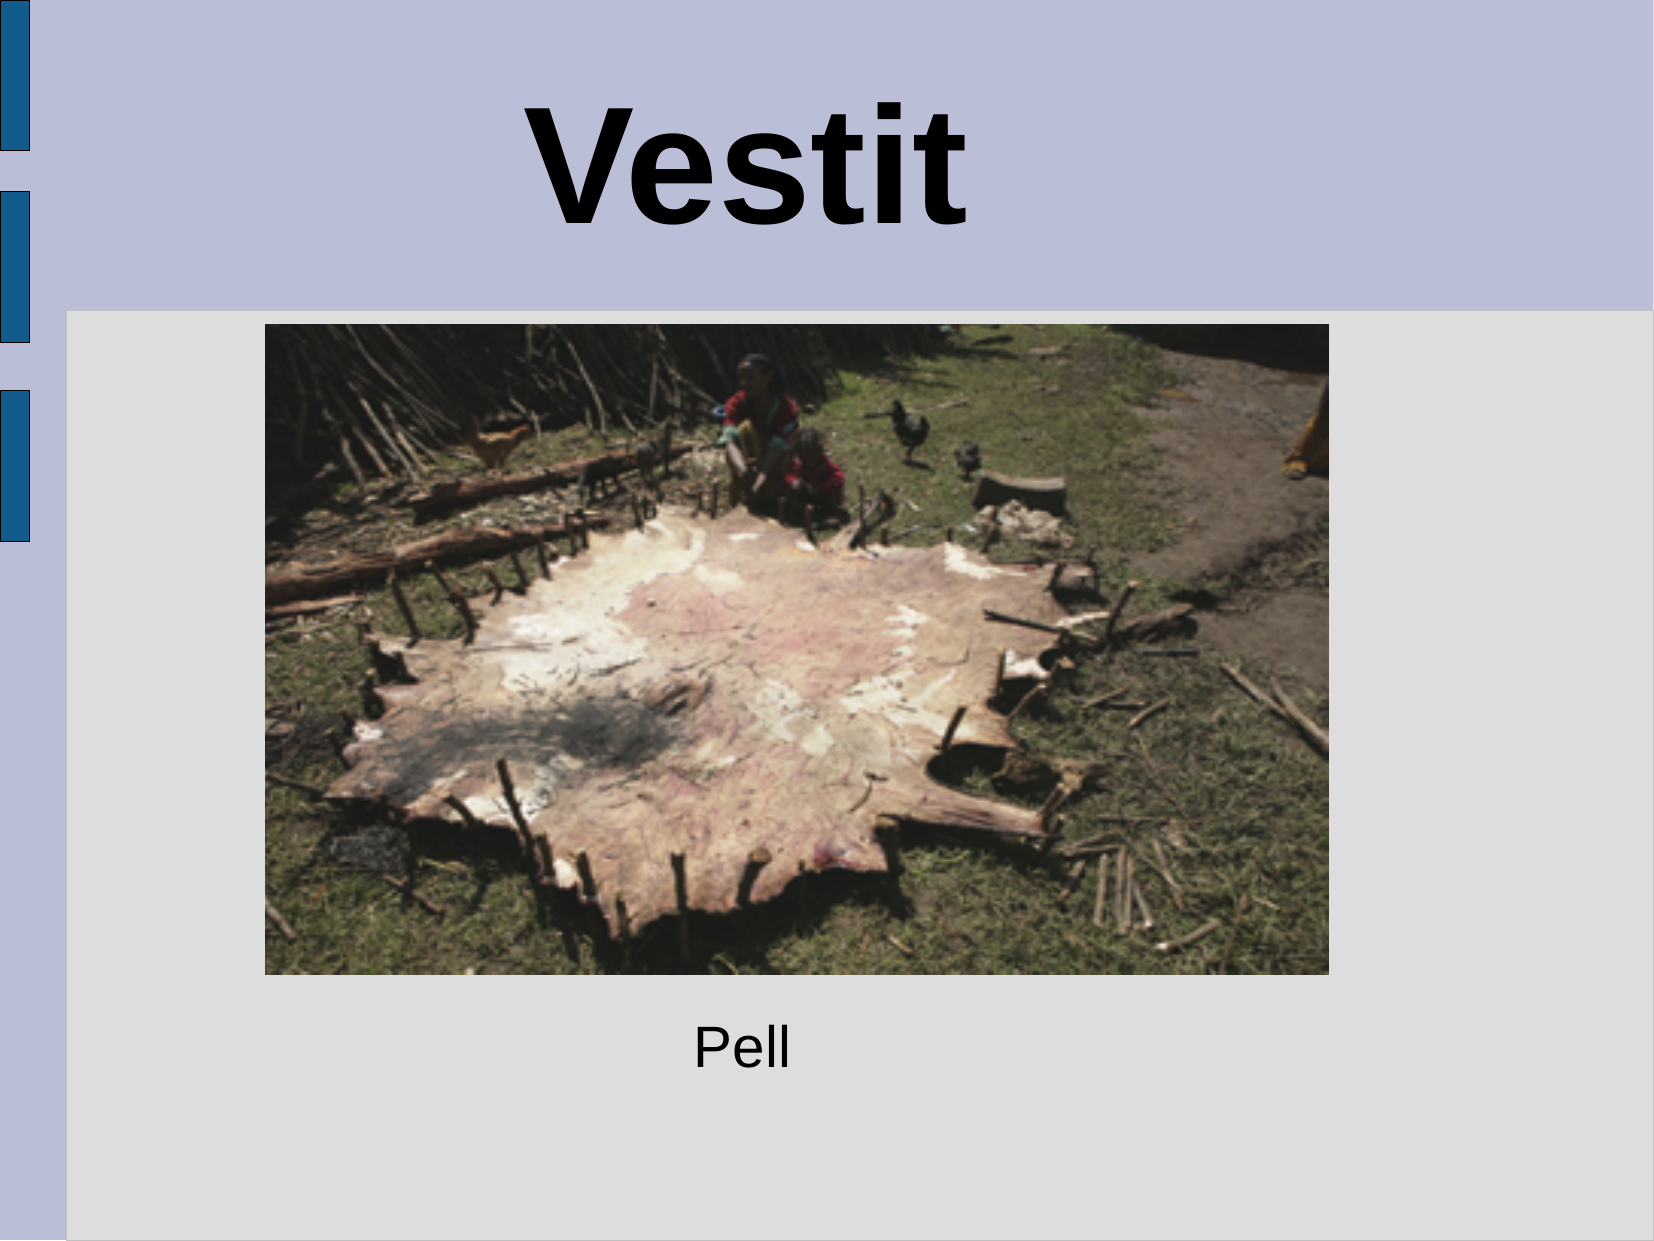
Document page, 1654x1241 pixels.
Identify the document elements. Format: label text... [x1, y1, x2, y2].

picture [265, 324, 1329, 975]
text_box Vestit [508, 64, 984, 266]
text_box Pell [679, 1007, 827, 1087]
